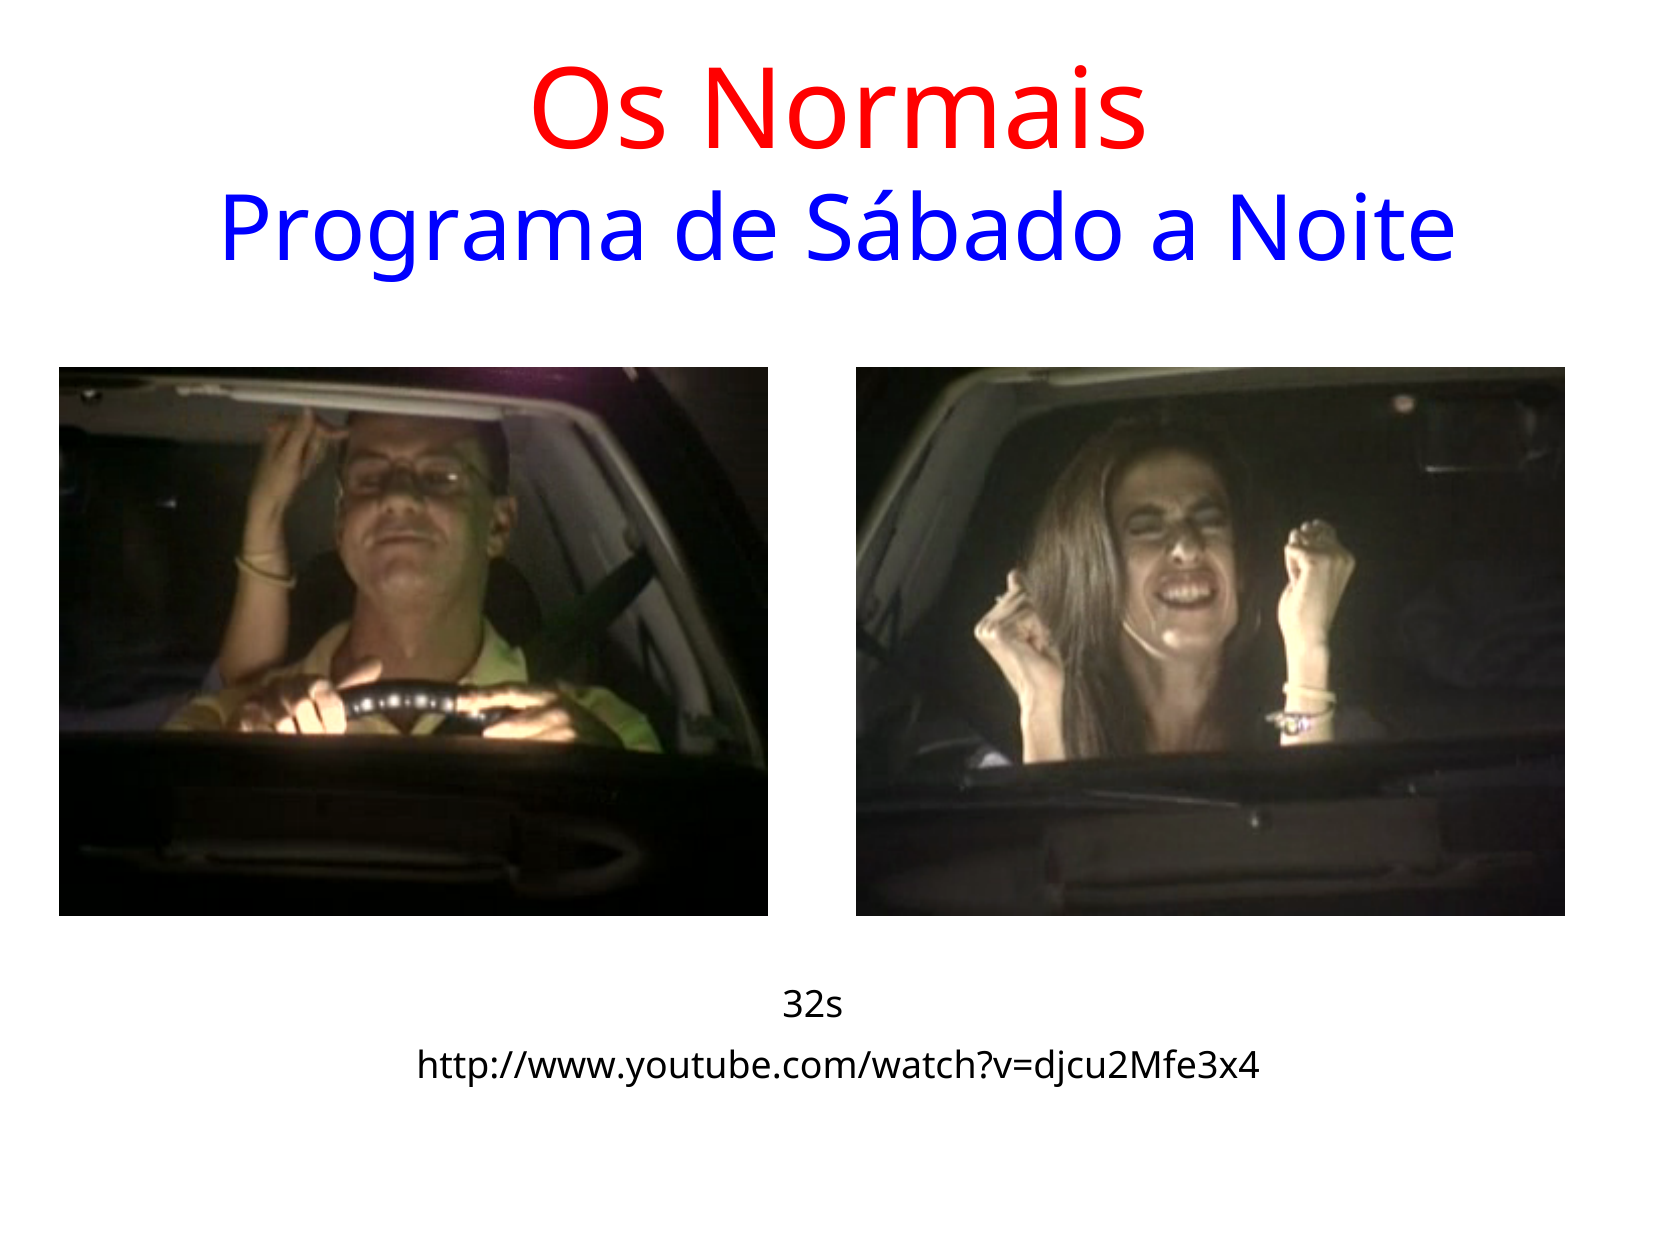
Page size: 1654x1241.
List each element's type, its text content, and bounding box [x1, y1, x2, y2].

picture [59, 367, 768, 916]
title Os Normais Programa de Sábado a Noite [82, 40, 1595, 282]
text_box http://www.youtube.com/watch?v=djcu2Mfe3x4 [401, 1035, 1300, 1095]
picture [856, 367, 1565, 916]
text_box 32s [767, 974, 853, 1033]
